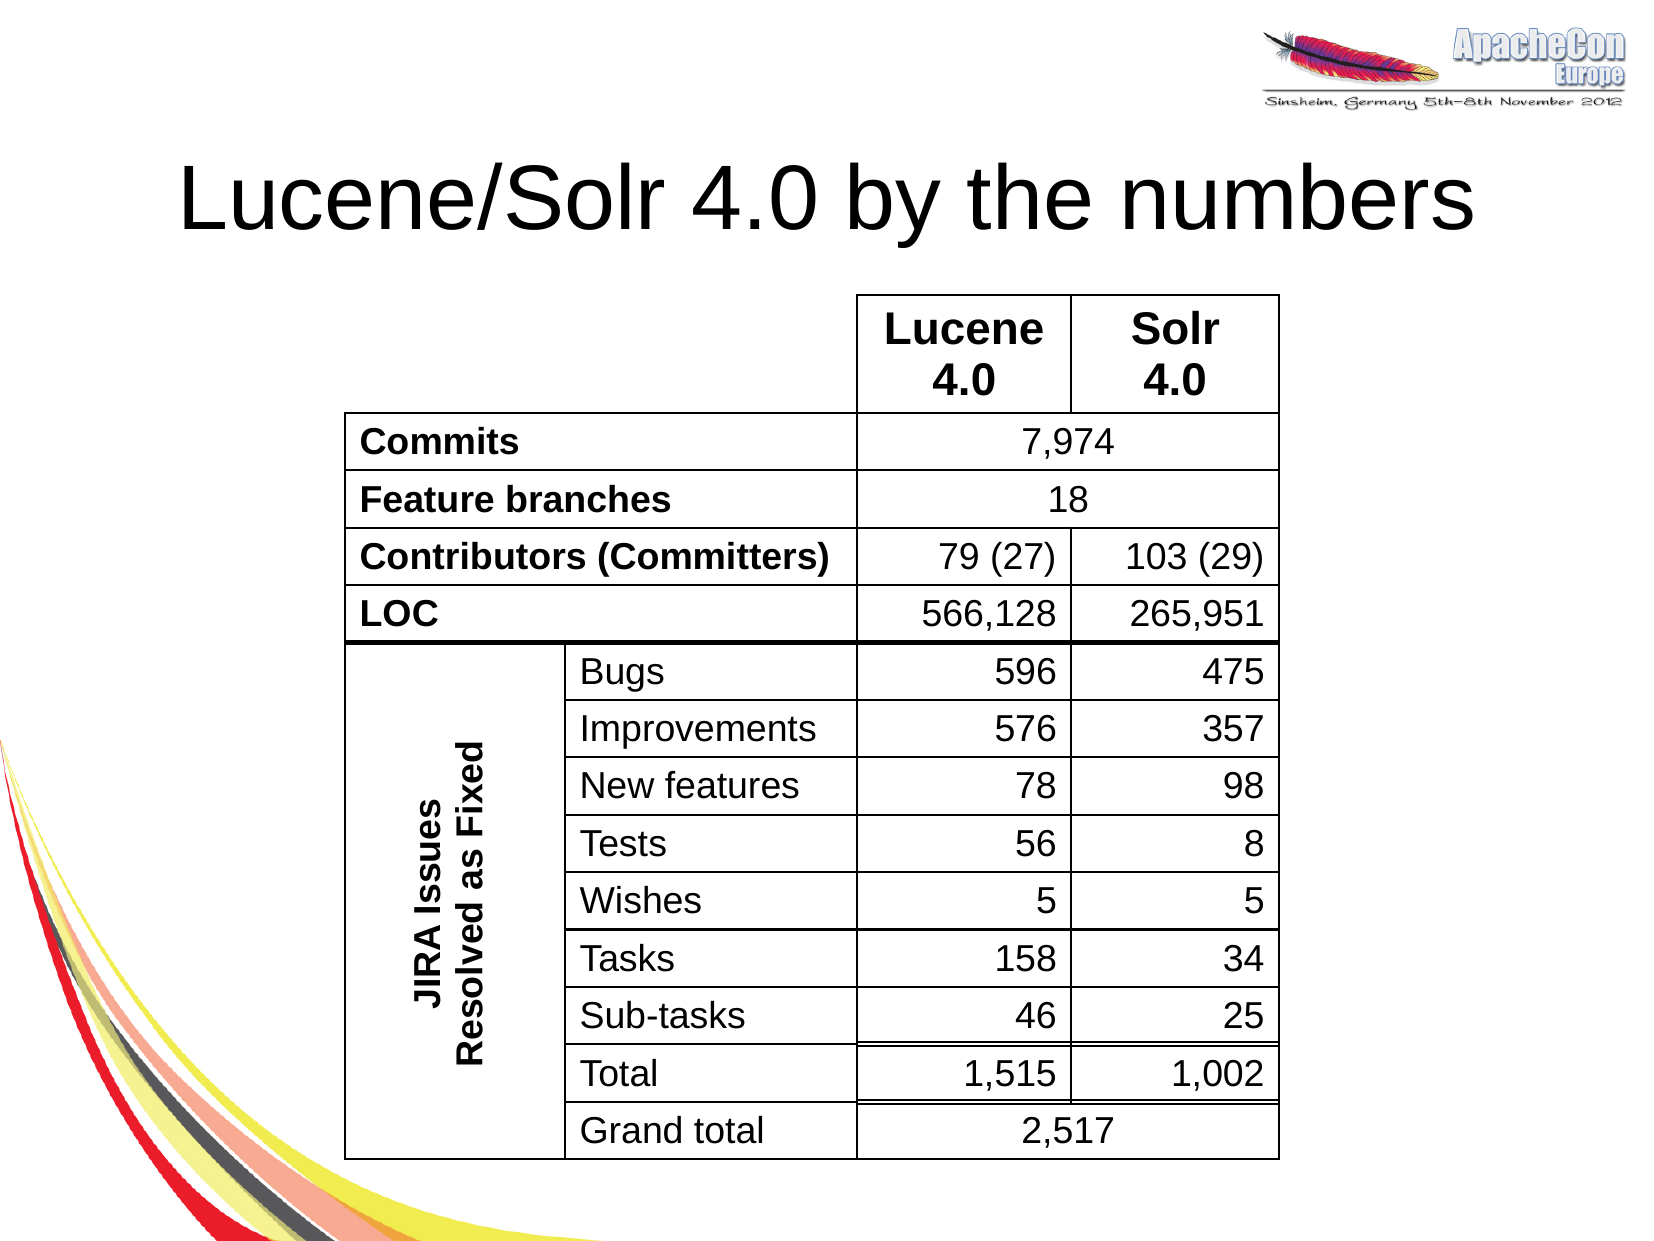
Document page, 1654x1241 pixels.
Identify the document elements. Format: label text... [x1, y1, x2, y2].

table_cell 265,951 [1072, 586, 1278, 640]
table_cell [346, 645, 564, 1158]
table_cell 78 [858, 758, 1070, 814]
table_cell Feature branches [346, 471, 856, 527]
table_cell 8 [1072, 816, 1278, 871]
table_cell Wishes [566, 873, 856, 928]
table_cell 1,002 [1072, 1047, 1278, 1099]
table_header [345, 295, 856, 412]
table_cell 98 [1072, 758, 1278, 814]
table_cell Sub-tasks [566, 988, 856, 1043]
table_cell Contributors (Committers) [346, 529, 856, 584]
table_cell Tasks [566, 931, 856, 986]
table_cell Tests [566, 816, 856, 871]
table_cell 1,515 [858, 1047, 1070, 1099]
table_cell 7,974 [858, 414, 1278, 469]
table_cell 79 (27) [858, 529, 1070, 584]
table_cell 566,128 [858, 586, 1070, 640]
table_cell LOC [346, 586, 856, 640]
picture [0, 0, 1654, 1241]
table_cell 576 [858, 701, 1070, 756]
table_cell Commits [346, 414, 856, 469]
table_cell Improvements [566, 701, 856, 756]
text_box JIRA Issues Resolved as Fixed [398, 718, 498, 1090]
table_cell 34 [1072, 931, 1278, 986]
table_cell 46 [858, 988, 1070, 1041]
table_cell 596 [858, 645, 1070, 699]
table_header Solr 4.0 [1072, 296, 1278, 412]
table_cell 158 [858, 931, 1070, 986]
table_cell New features [566, 758, 856, 814]
table_cell 2,517 [858, 1105, 1278, 1158]
table_cell 475 [1072, 645, 1278, 699]
table_cell Bugs [566, 645, 856, 699]
table_cell 357 [1072, 701, 1278, 756]
table_cell 25 [1072, 988, 1278, 1041]
table_cell 103 (29) [1072, 529, 1278, 584]
table_cell 56 [858, 816, 1070, 871]
table_cell Grand total [566, 1103, 856, 1158]
table_cell Total [566, 1045, 856, 1101]
table_header Lucene 4.0 [858, 296, 1070, 412]
table_cell 5 [858, 873, 1070, 928]
table_cell 18 [858, 471, 1278, 527]
table_cell 5 [1072, 873, 1278, 928]
title Lucene/Solr 4.0 by the numbers [177, 141, 1536, 254]
